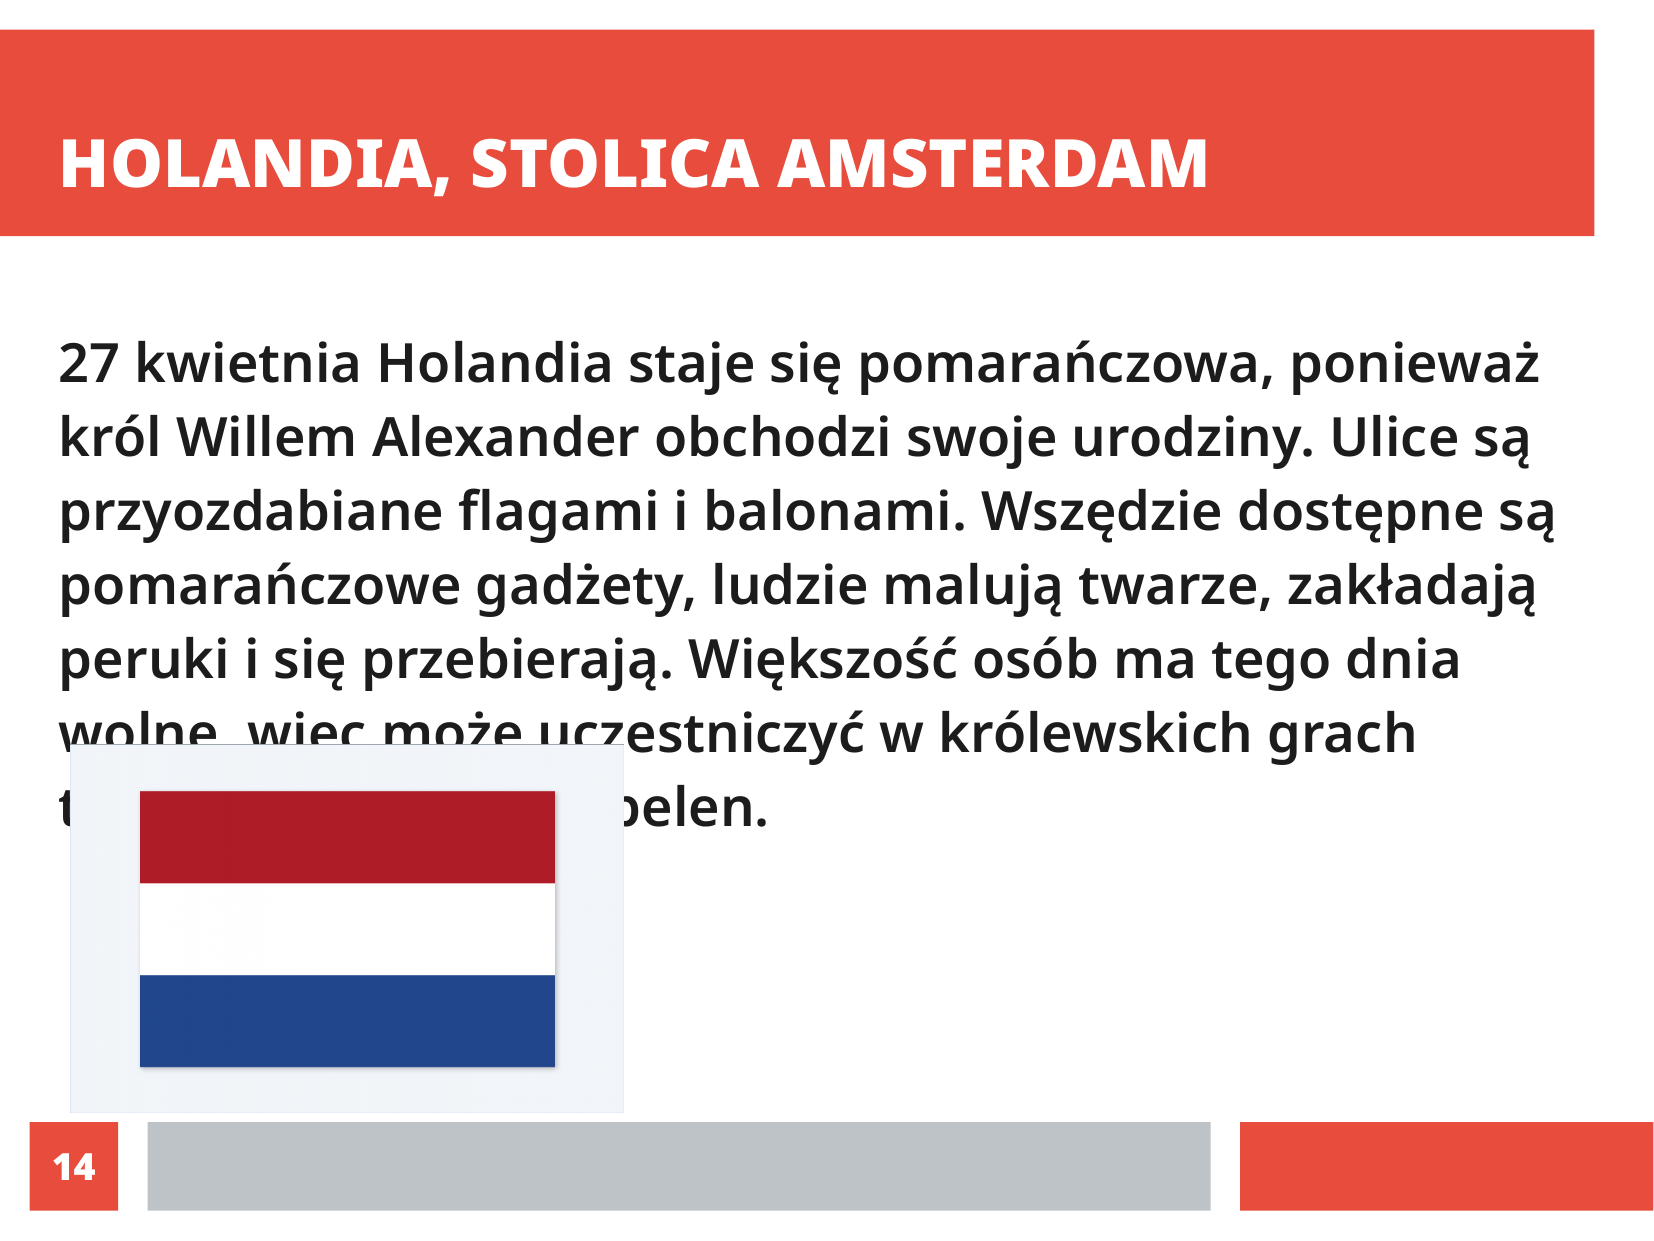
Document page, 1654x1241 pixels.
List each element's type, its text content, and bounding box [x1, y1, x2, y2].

picture [70, 744, 624, 1113]
title HOLANDIA, STOLICA AMSTERDAM [59, 59, 1595, 207]
list 27 kwietnia Holandia staje się pomarańczowa, ponieważ król Willem Alexander obchodzi swoje urodziny. Ulice są przyozdabiane flagami i balonami. Wszędzie dostępne są pomarańczowe gadżety, ludzie malują twarze, zakładają peruki i się przebierają. Większość osób ma tego dnia wolne, więc może uczestniczyć w królewskich grach takich jak – koningsspelen. [59, 324, 1565, 1093]
